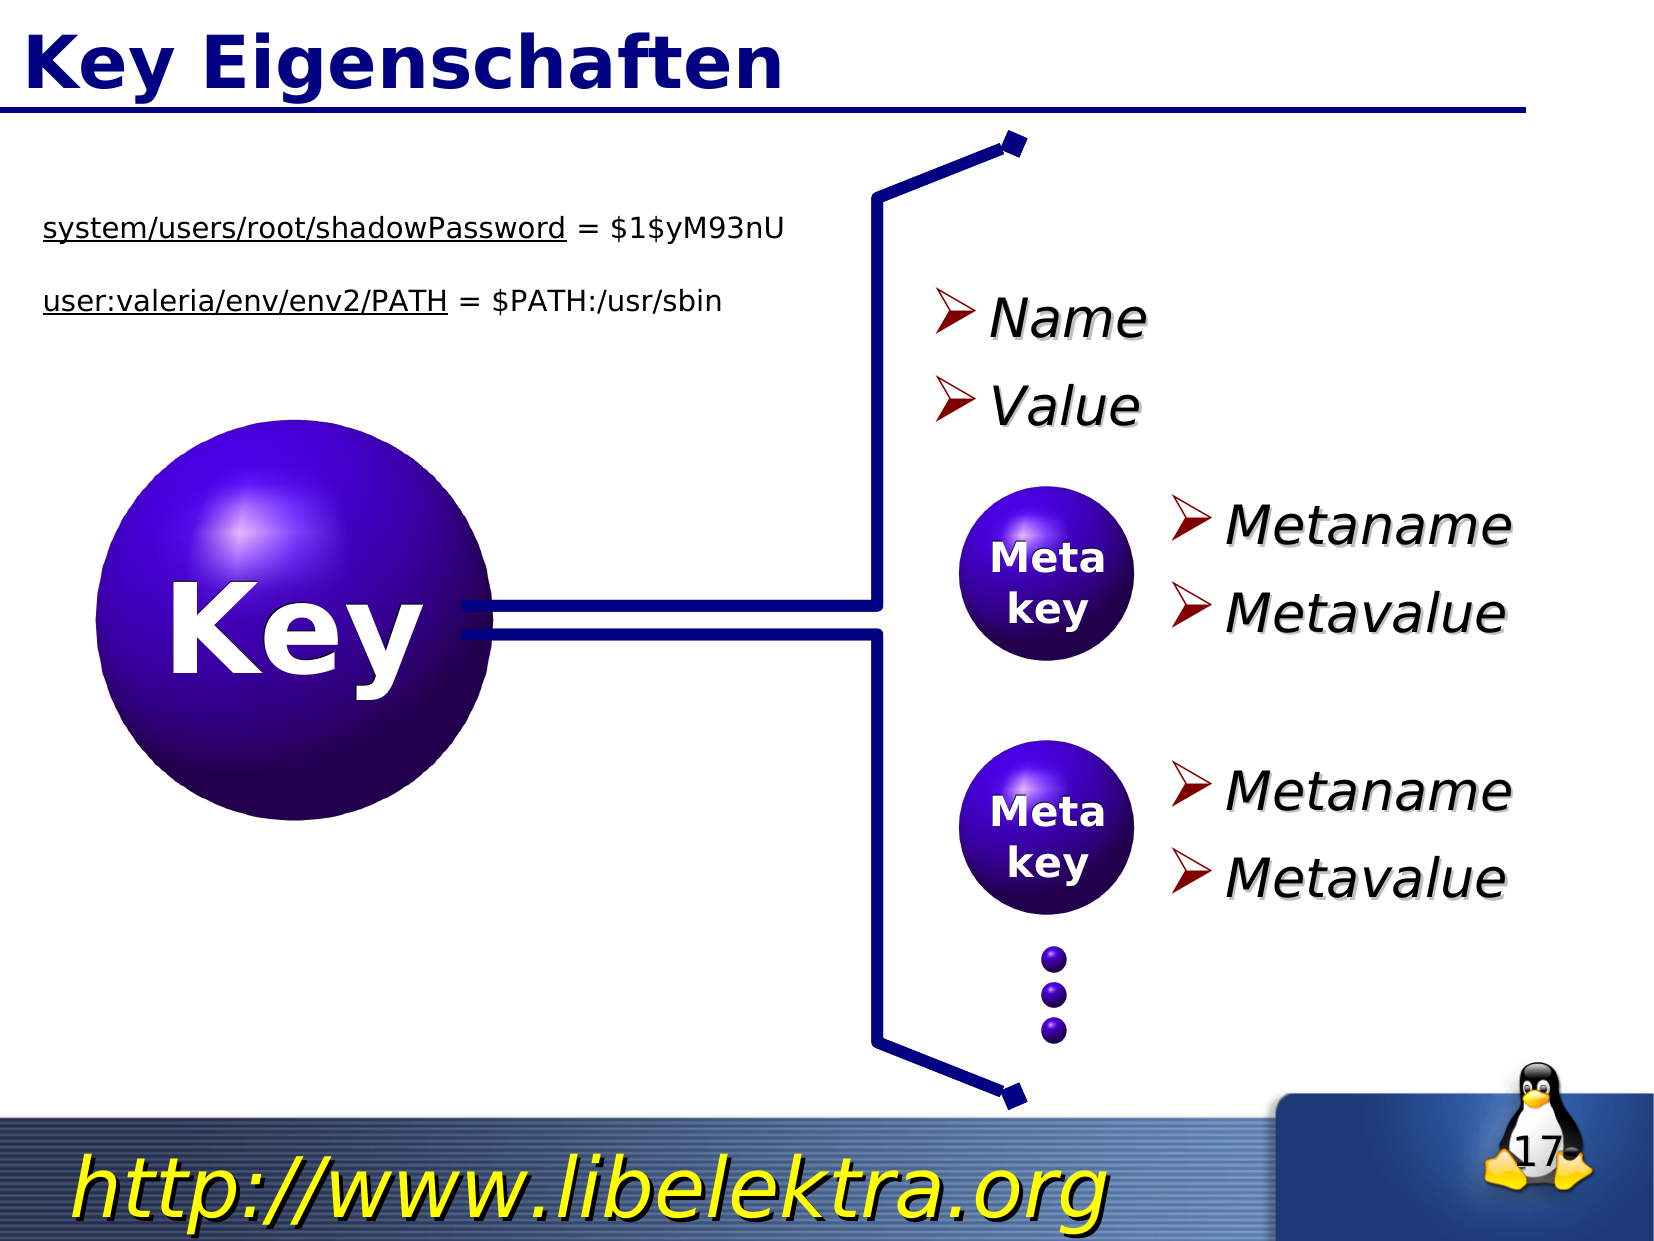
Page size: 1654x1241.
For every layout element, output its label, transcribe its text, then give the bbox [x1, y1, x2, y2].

list Metaname Metavalue [1151, 748, 1595, 916]
text_box Meta key [988, 529, 1107, 631]
text_box Key Eigenschaften [22, 14, 1611, 111]
text_box system/users/root/shadowPassword = $1$yM93nU user:valeria/env/env2/PATH = $PATH:/usr/sbin [42, 208, 809, 317]
text_box Meta key [988, 783, 1108, 885]
text_box <Nummer> [1312, 1122, 1566, 1178]
list Name Value [915, 276, 1617, 443]
list Metaname Metavalue [1151, 482, 1595, 650]
picture [0, 1061, 1654, 1241]
text_box Key [162, 547, 426, 693]
